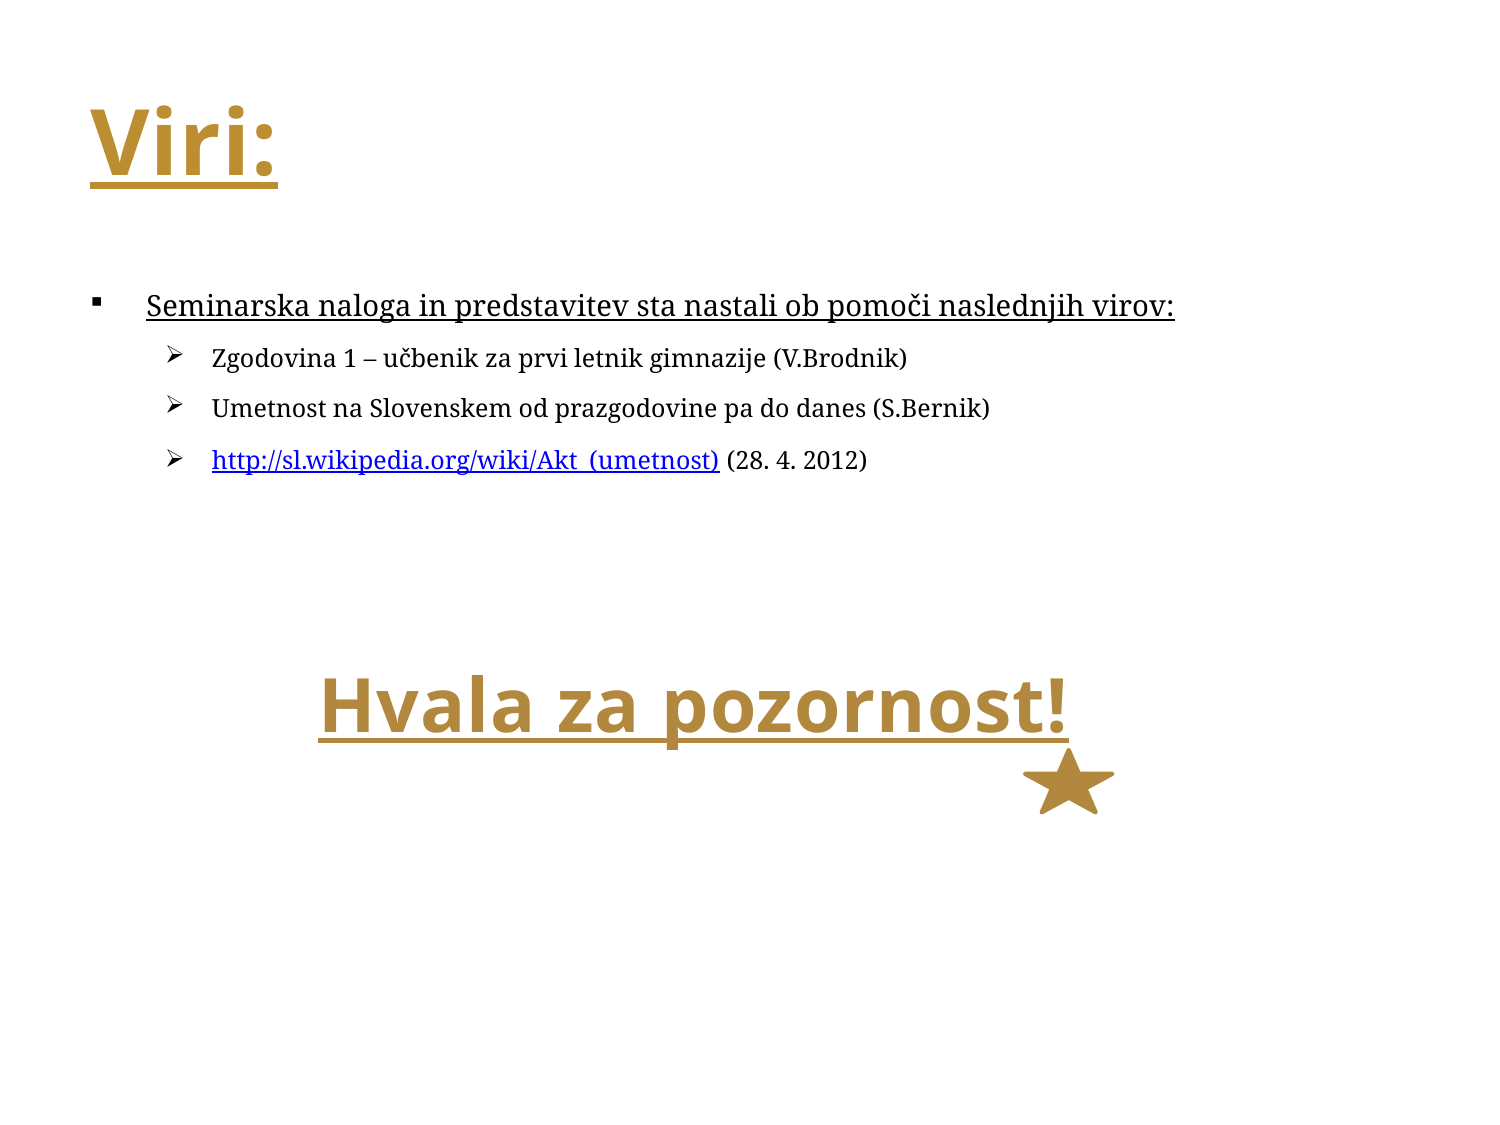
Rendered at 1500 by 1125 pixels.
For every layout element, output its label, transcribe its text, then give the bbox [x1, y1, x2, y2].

title Viri: [75, 45, 1425, 233]
list Seminarska naloga in predstavitev sta nastali ob pomoči naslednjih virov: Zgodovina 1 – učbenik za prvi letnik gimnazije (V.Brodnik) Umetnost na Slovenskem od prazgodovine pa do danes (S.Bernik) http://sl.wikipedia.org/wiki/Akt_(umetnost) (28. 4. 2012) [75, 262, 1425, 1005]
text_box Hvala za pozornost! [262, 649, 1125, 845]
text_box [1024, 749, 1113, 813]
